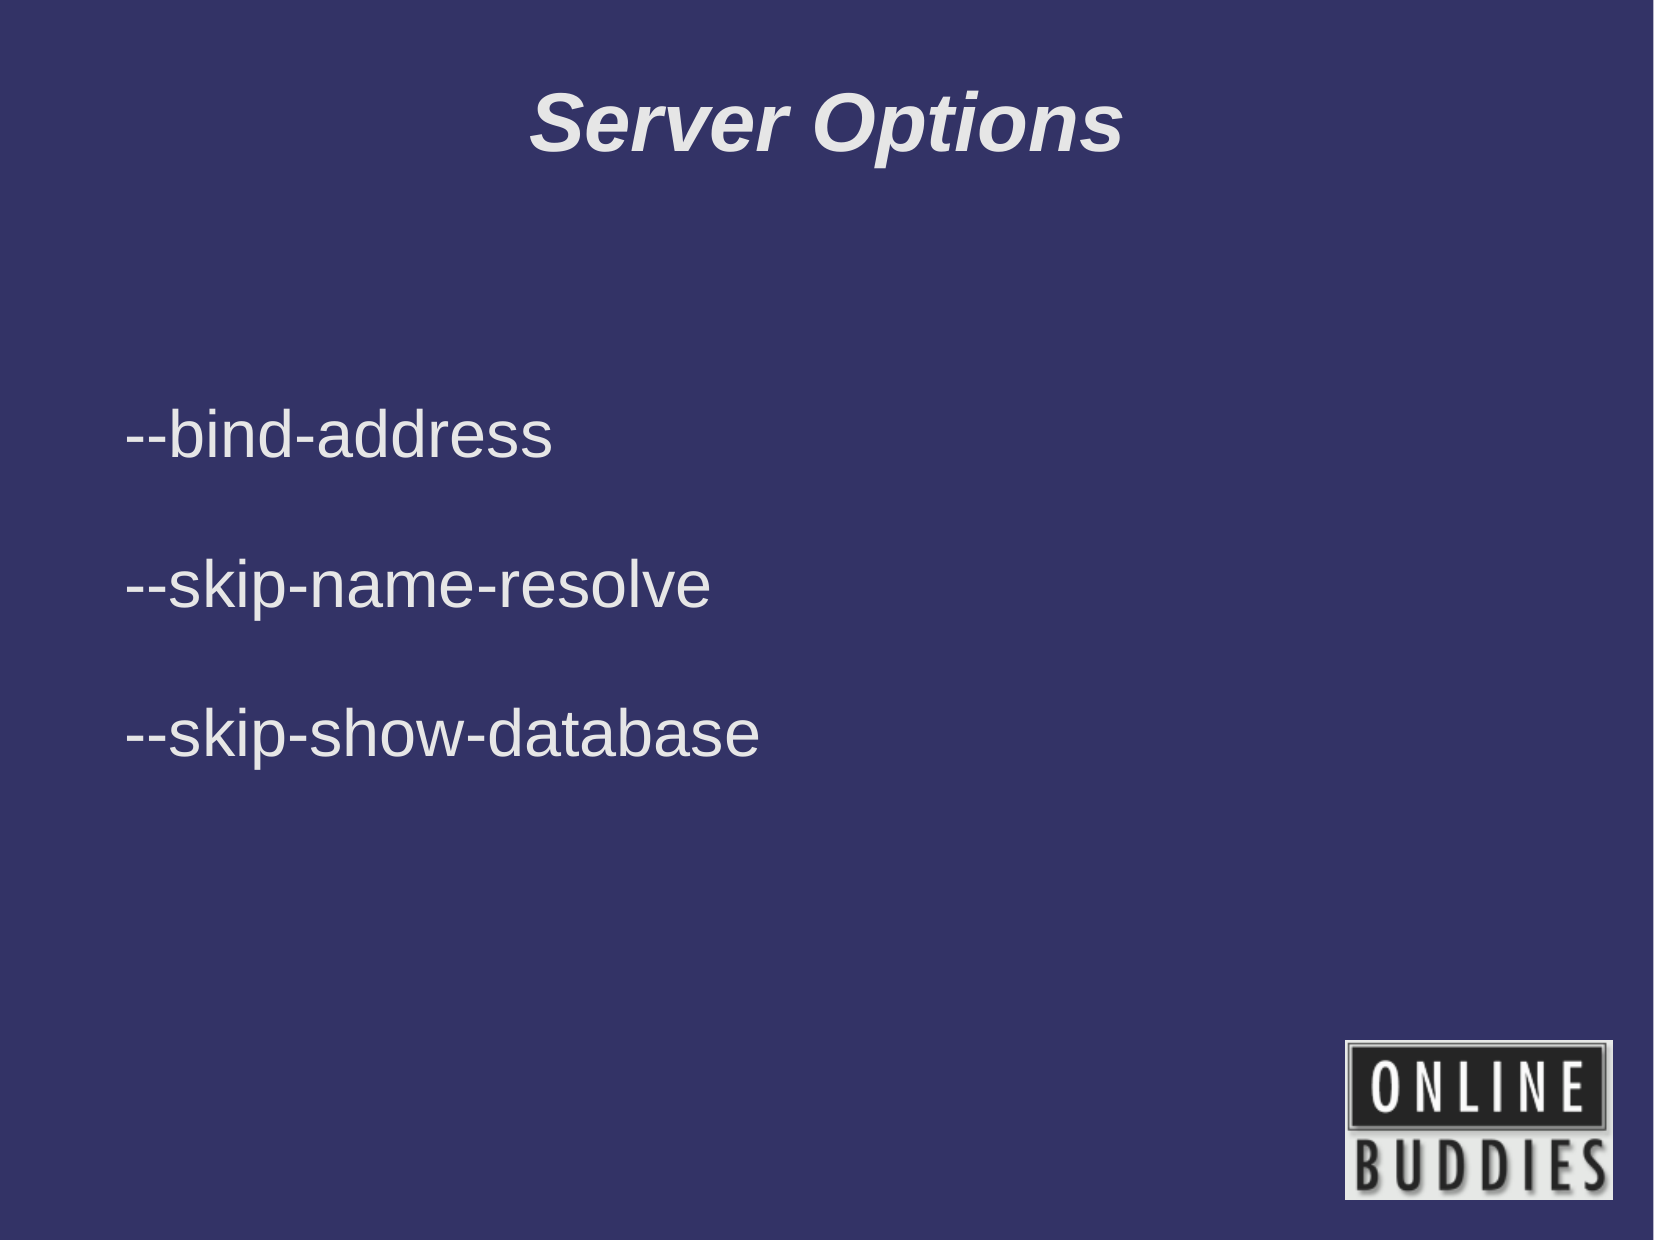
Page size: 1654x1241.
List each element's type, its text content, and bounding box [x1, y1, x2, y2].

title Server Options [121, 19, 1534, 227]
list --bind-address --skip-name-resolve --skip-show-database [112, 322, 1504, 1104]
picture [1345, 1040, 1613, 1200]
